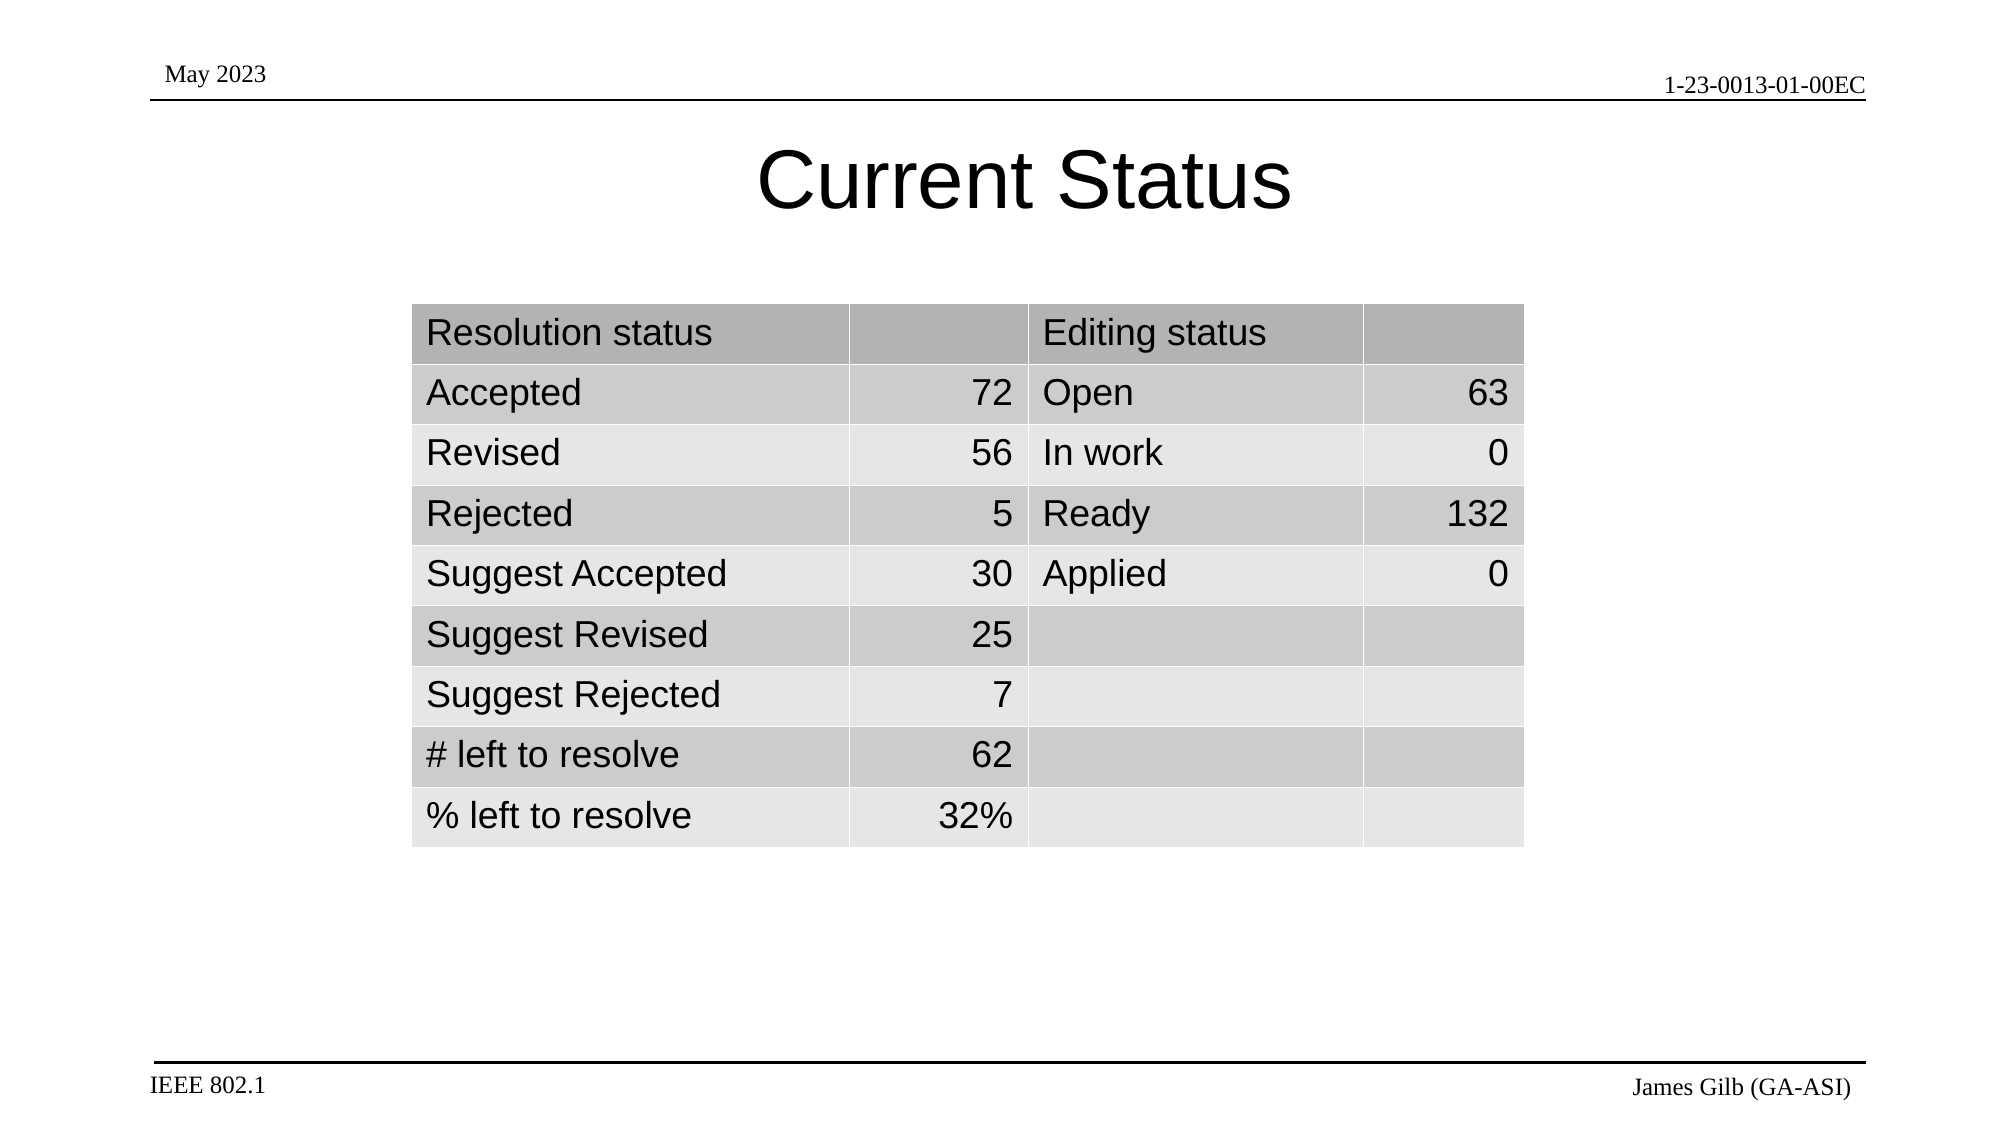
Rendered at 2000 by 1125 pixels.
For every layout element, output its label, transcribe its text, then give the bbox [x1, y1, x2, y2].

table_cell [1029, 788, 1363, 847]
table_header Resolution status [412, 304, 849, 364]
table_cell Applied [1029, 546, 1363, 605]
title Current Status [149, 112, 1900, 238]
table_cell Accepted [412, 365, 849, 424]
table_cell 62 [850, 727, 1028, 787]
table_cell [1364, 606, 1524, 666]
table_cell 132 [1364, 486, 1524, 545]
table_cell [1029, 667, 1363, 726]
table_header [1364, 304, 1524, 364]
table_cell Revised [412, 425, 849, 485]
table_cell [1364, 788, 1524, 847]
table_cell % left to resolve [412, 788, 849, 847]
table_cell Open [1029, 365, 1363, 424]
table_header [850, 304, 1028, 364]
table_cell [1029, 606, 1363, 666]
table_cell 25 [850, 606, 1028, 666]
table_cell 56 [850, 425, 1028, 485]
table_cell Rejected [412, 486, 849, 545]
table_cell Suggest Rejected [412, 667, 849, 726]
table_header Editing status [1029, 304, 1363, 364]
table_cell 32% [850, 788, 1028, 847]
table_cell [1364, 727, 1524, 787]
table_cell 7 [850, 667, 1028, 726]
table_cell Suggest Accepted [412, 546, 849, 605]
table_cell 0 [1364, 425, 1524, 485]
table_cell 72 [850, 365, 1028, 424]
table_cell Ready [1029, 486, 1363, 545]
table_cell 63 [1364, 365, 1524, 424]
table_cell 30 [850, 546, 1028, 605]
table_cell [1029, 727, 1363, 787]
table_cell In work [1029, 425, 1363, 485]
table_cell 5 [850, 486, 1028, 545]
table_cell [1364, 667, 1524, 726]
table_cell # left to resolve [412, 727, 849, 787]
table_cell Suggest Revised [412, 606, 849, 666]
table_cell 0 [1364, 546, 1524, 605]
